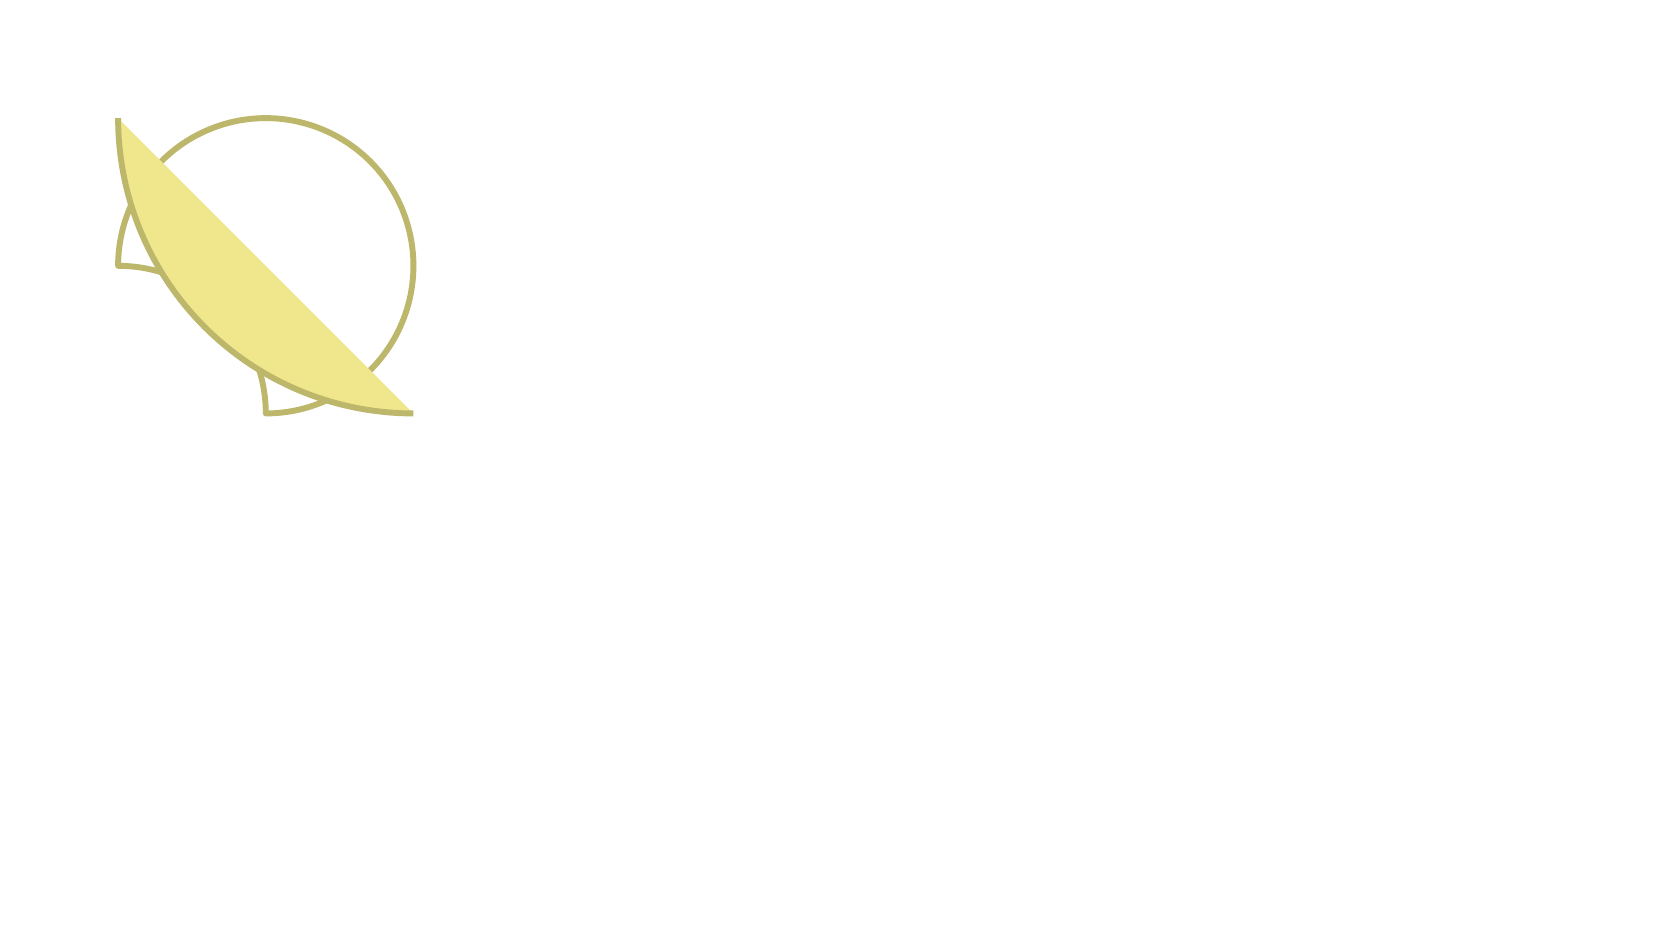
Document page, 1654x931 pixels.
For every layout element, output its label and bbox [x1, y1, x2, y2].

text_box [118, 118, 414, 414]
